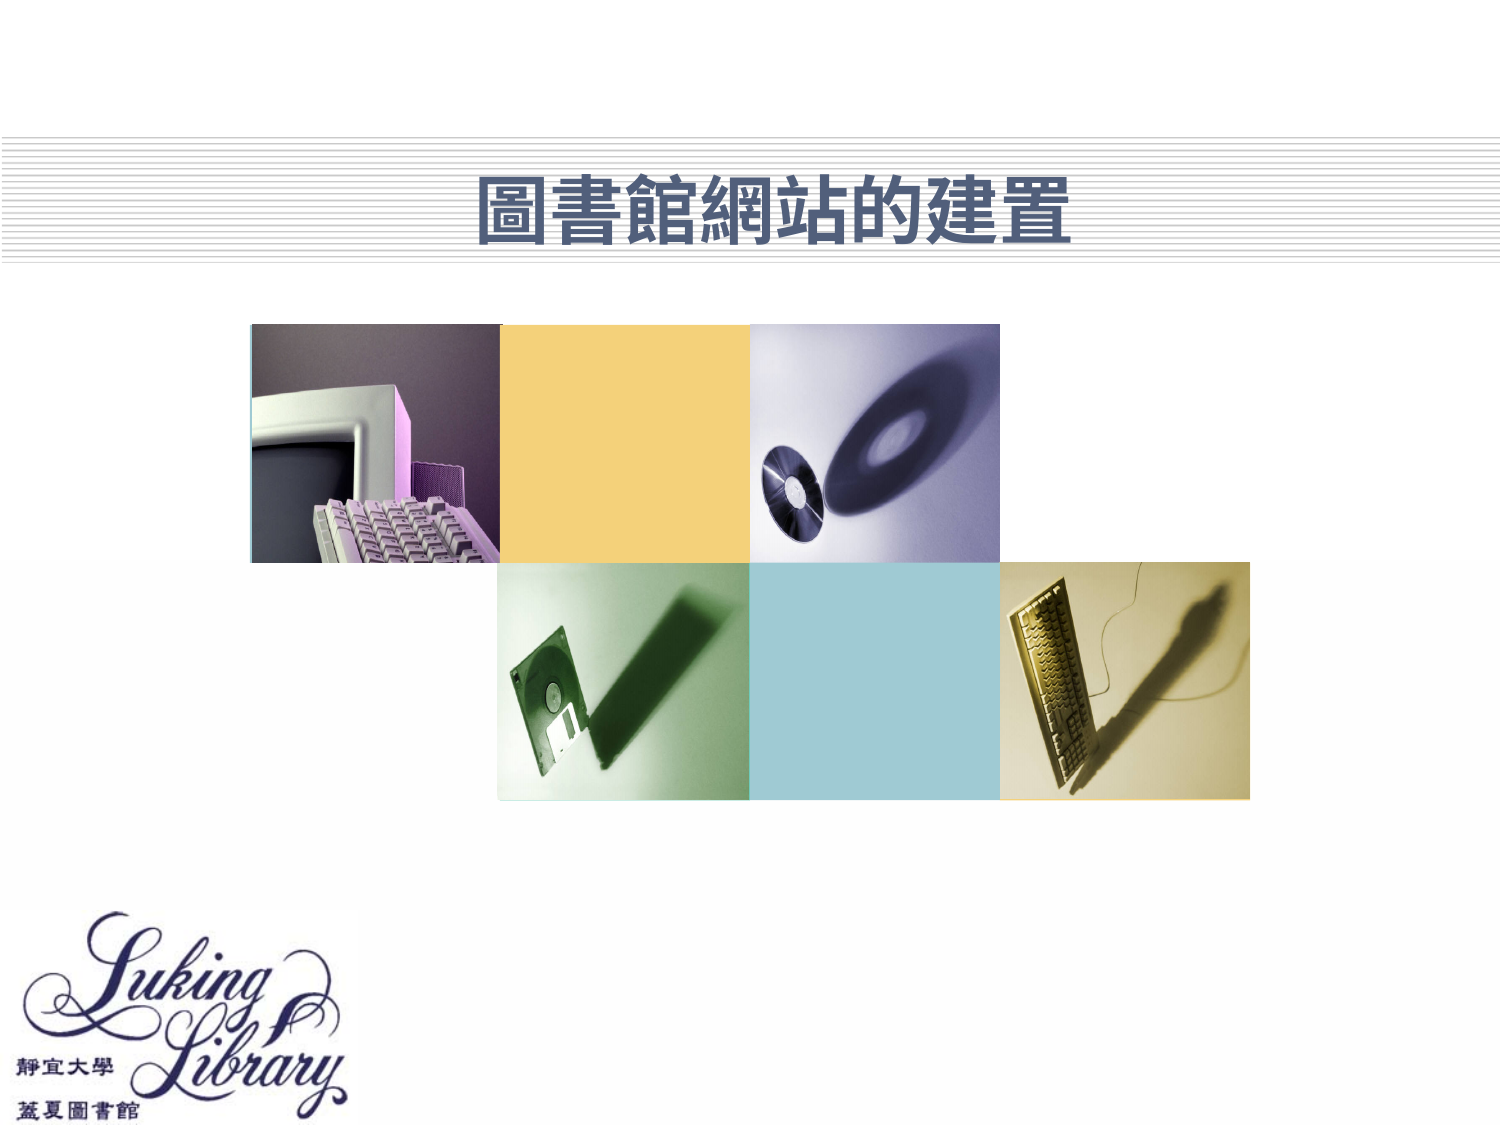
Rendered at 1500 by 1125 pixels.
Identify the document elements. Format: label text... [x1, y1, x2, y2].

picture [750, 324, 1250, 799]
picture [252, 324, 749, 800]
title 圖書館網站的建置 [99, 149, 1450, 263]
picture [1, 137, 1500, 263]
picture [0, 910, 358, 1125]
